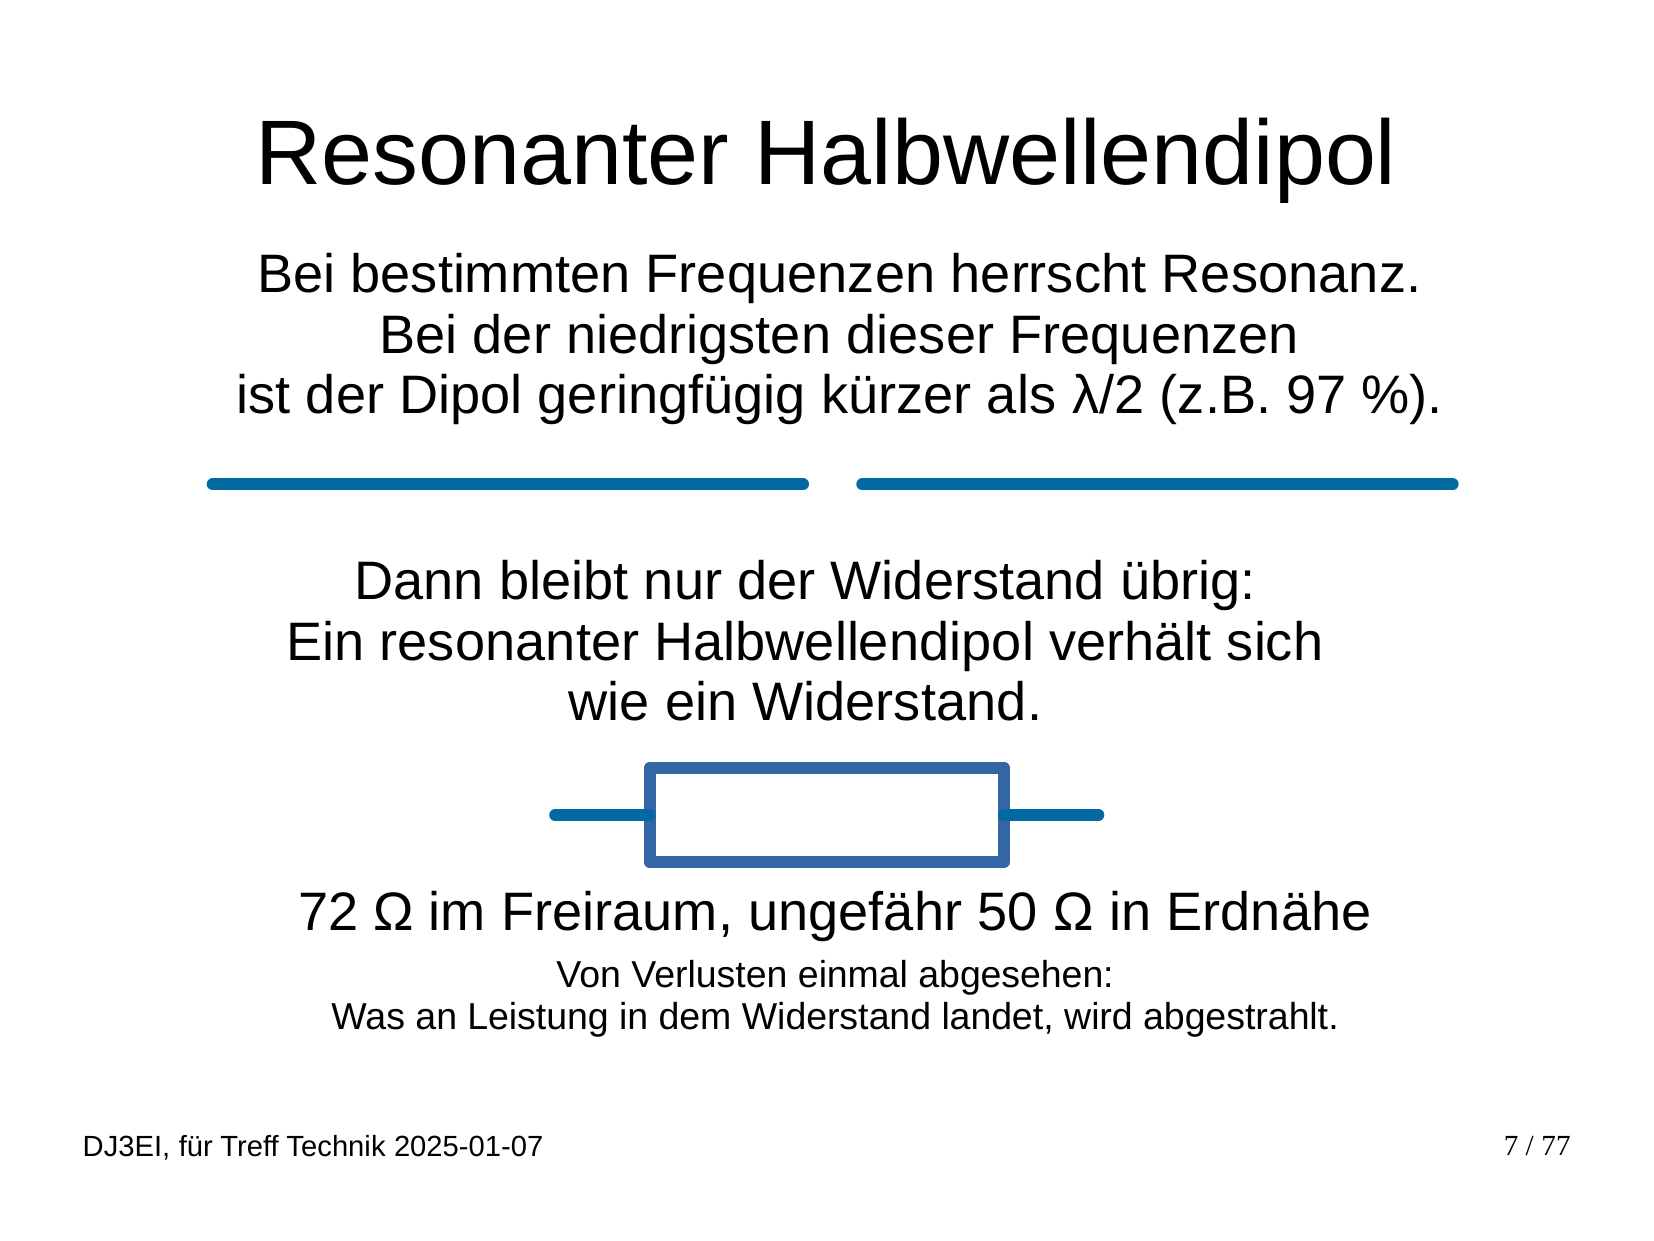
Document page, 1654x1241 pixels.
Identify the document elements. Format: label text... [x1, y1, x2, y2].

text_box 72 Ω im Freiraum, ungefähr 50 Ω in Erdnähe Von Verlusten einmal abgesehen: Was an Leistung in dem Widerstand landet, wird abgestrahlt. [283, 874, 1387, 1123]
text_box [649, 767, 1004, 863]
text_box Dann bleibt nur der Widerstand übrig: Ein resonanter Halbwellendipol verhält sich wie ein Widerstand. [271, 543, 1350, 740]
text_box Bei bestimmten Frequenzen herrscht Resonanz. Bei der niedrigsten dieser Frequenzen ist der Dipol geringfügig kürzer als λ/2 (z.B. 97 %). [221, 236, 1459, 433]
title Resonanter Halbwellendipol [82, 49, 1571, 257]
